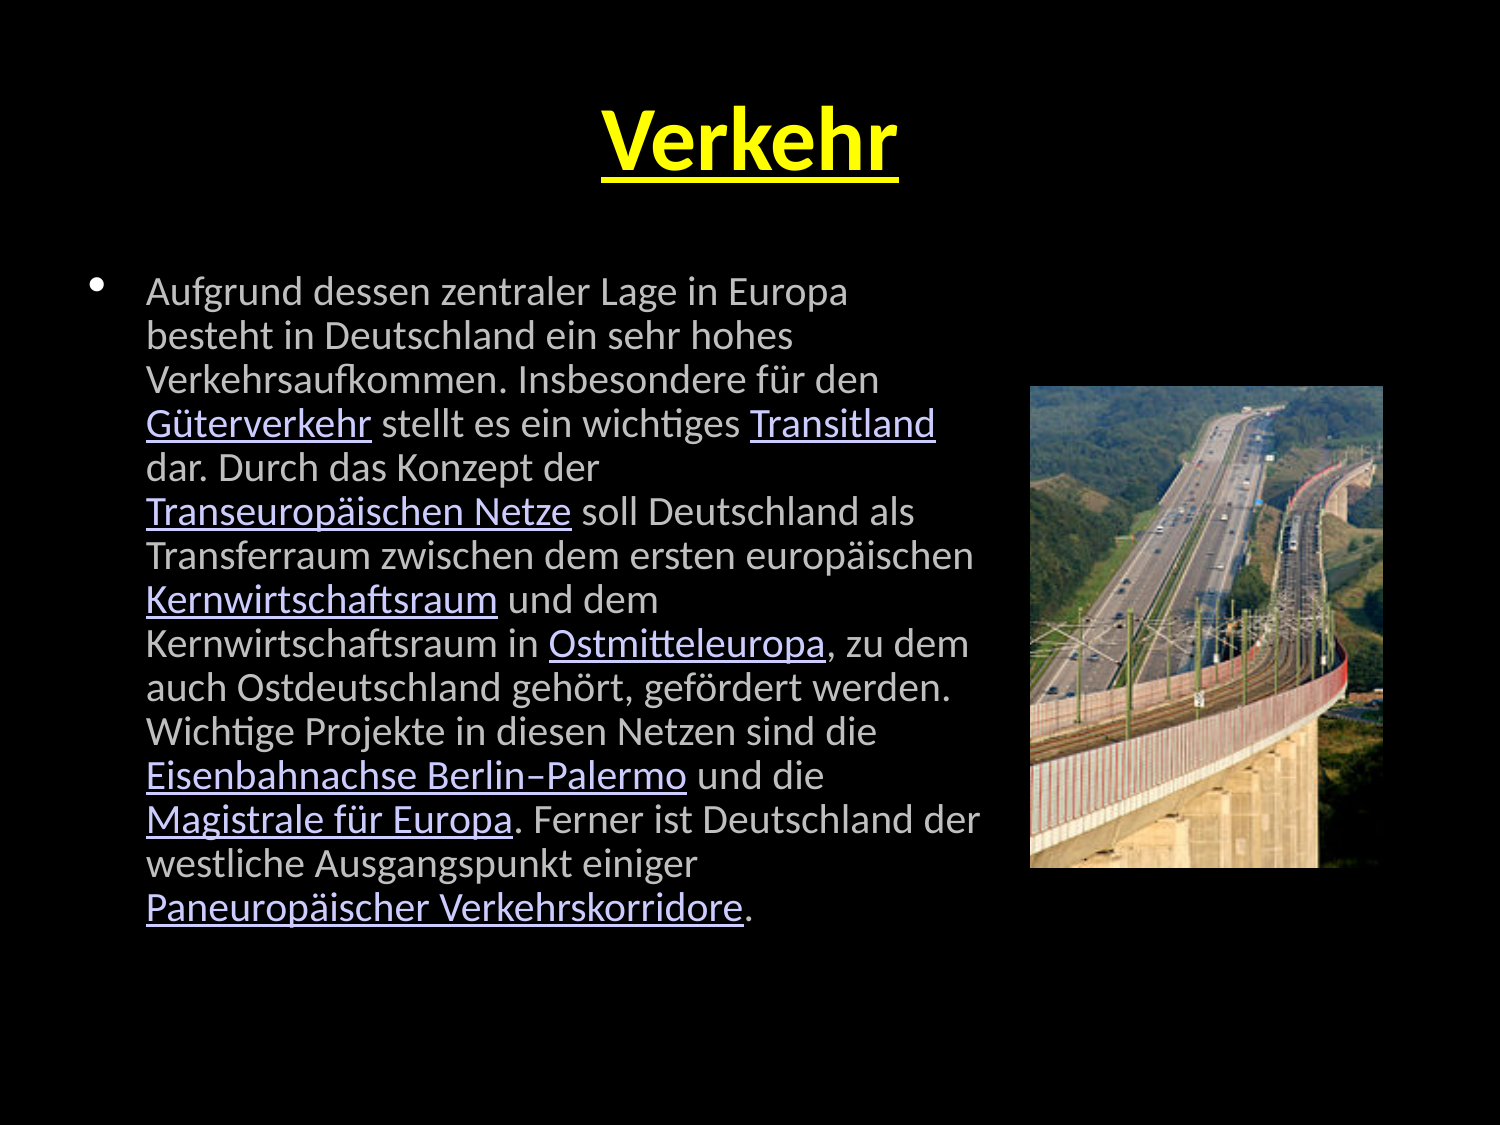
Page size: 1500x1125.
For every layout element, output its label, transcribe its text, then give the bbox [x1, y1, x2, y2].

title Verkehr [75, 44, 1425, 233]
list Aufgrund dessen zentraler Lage in Europa besteht in Deutschland ein sehr hohes Verkehrsaufkommen. Insbesondere für den Güterverkehr stellt es ein wichtiges Transitland dar. Durch das Konzept der Transeuropäischen Netze soll Deutschland als Transferraum zwischen dem ersten europäischen Kernwirtschaftsraum und dem Kernwirtschaftsraum in Ostmitteleuropa, zu dem auch Ostdeutschland gehört, gefördert werden. Wichtige Projekte in diesen Netzen sind die Eisenbahnachse Berlin–Palermo und die Magistrale für Europa. Ferner ist Deutschland der westliche Ausgangspunkt einiger Paneuropäischer Verkehrskorridore. [75, 262, 997, 1006]
picture [1030, 386, 1383, 868]
